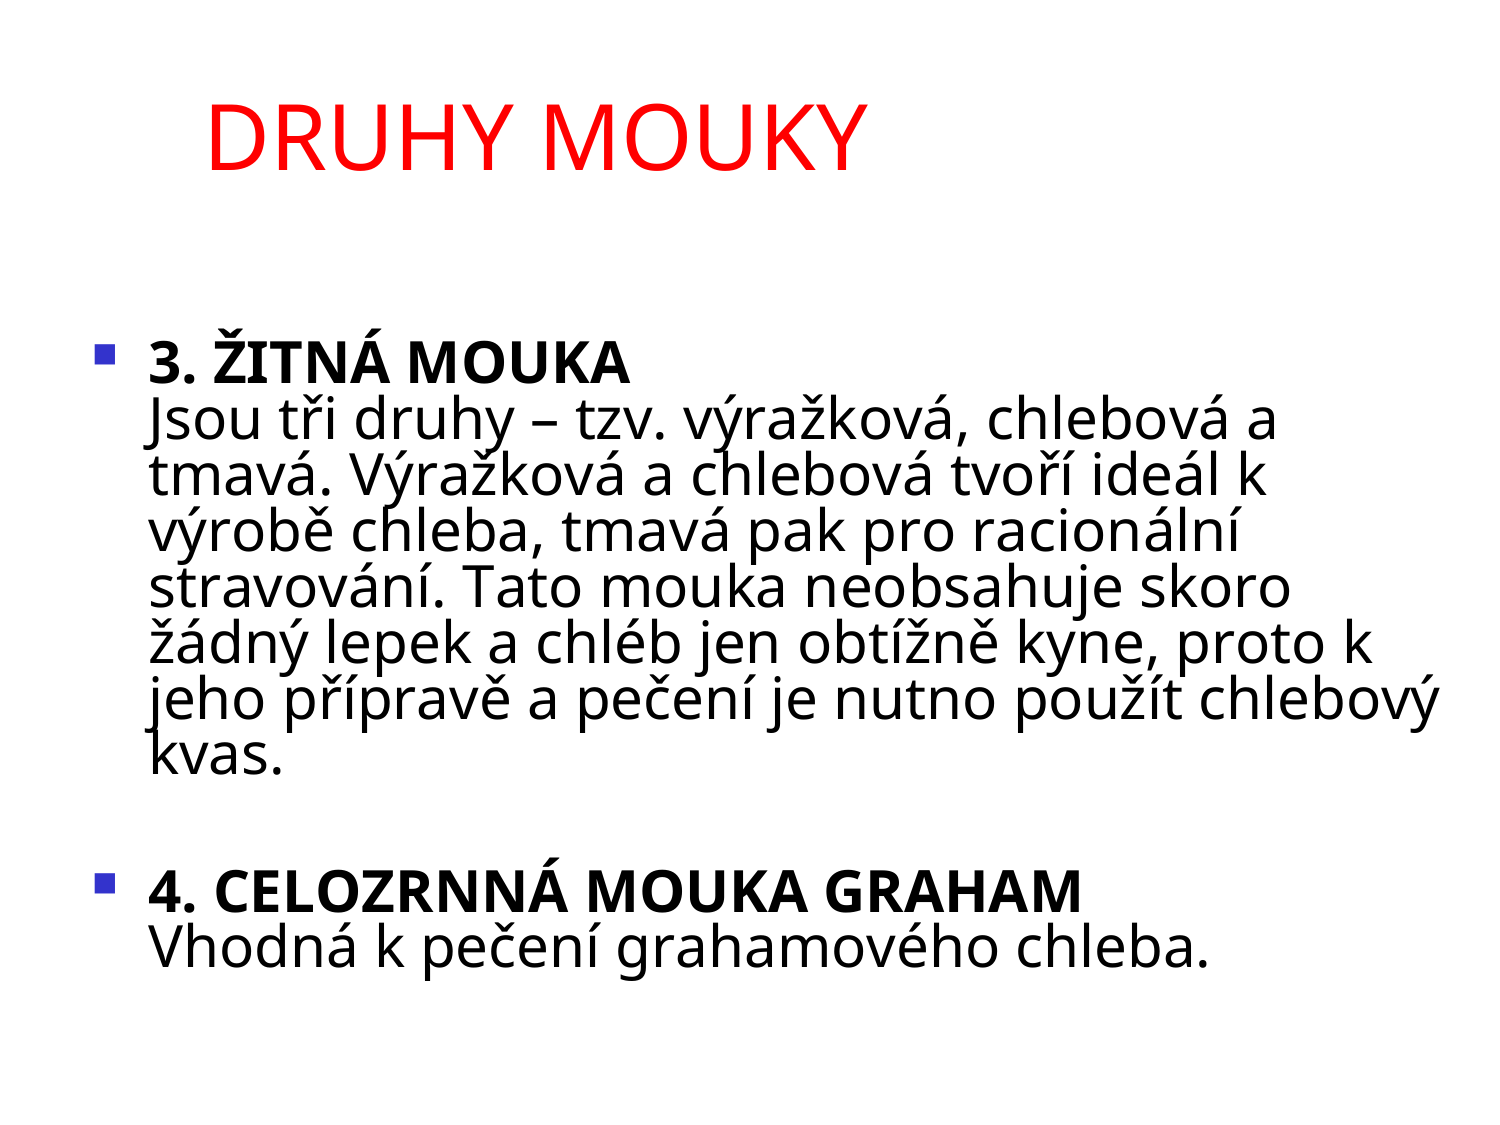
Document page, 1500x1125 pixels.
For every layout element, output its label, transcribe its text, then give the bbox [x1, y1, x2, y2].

list 3. ŽITNÁ MOUKA Jsou tři druhy – tzv. výražková, chlebová a tmavá. Výražková a chlebová tvoří ideál k výrobě chleba, tmavá pak pro racionální stravování. Tato mouka neobsahuje skoro žádný lepek a chléb jen obtížně kyne, proto k jeho přípravě a pečení je nutno použít chlebový kvas. 4. CELOZRNNÁ MOUKA GRAHAM Vhodná k pečení grahamového chleba. [76, 330, 1469, 1125]
title DRUHY MOUKY [188, 35, 1468, 197]
